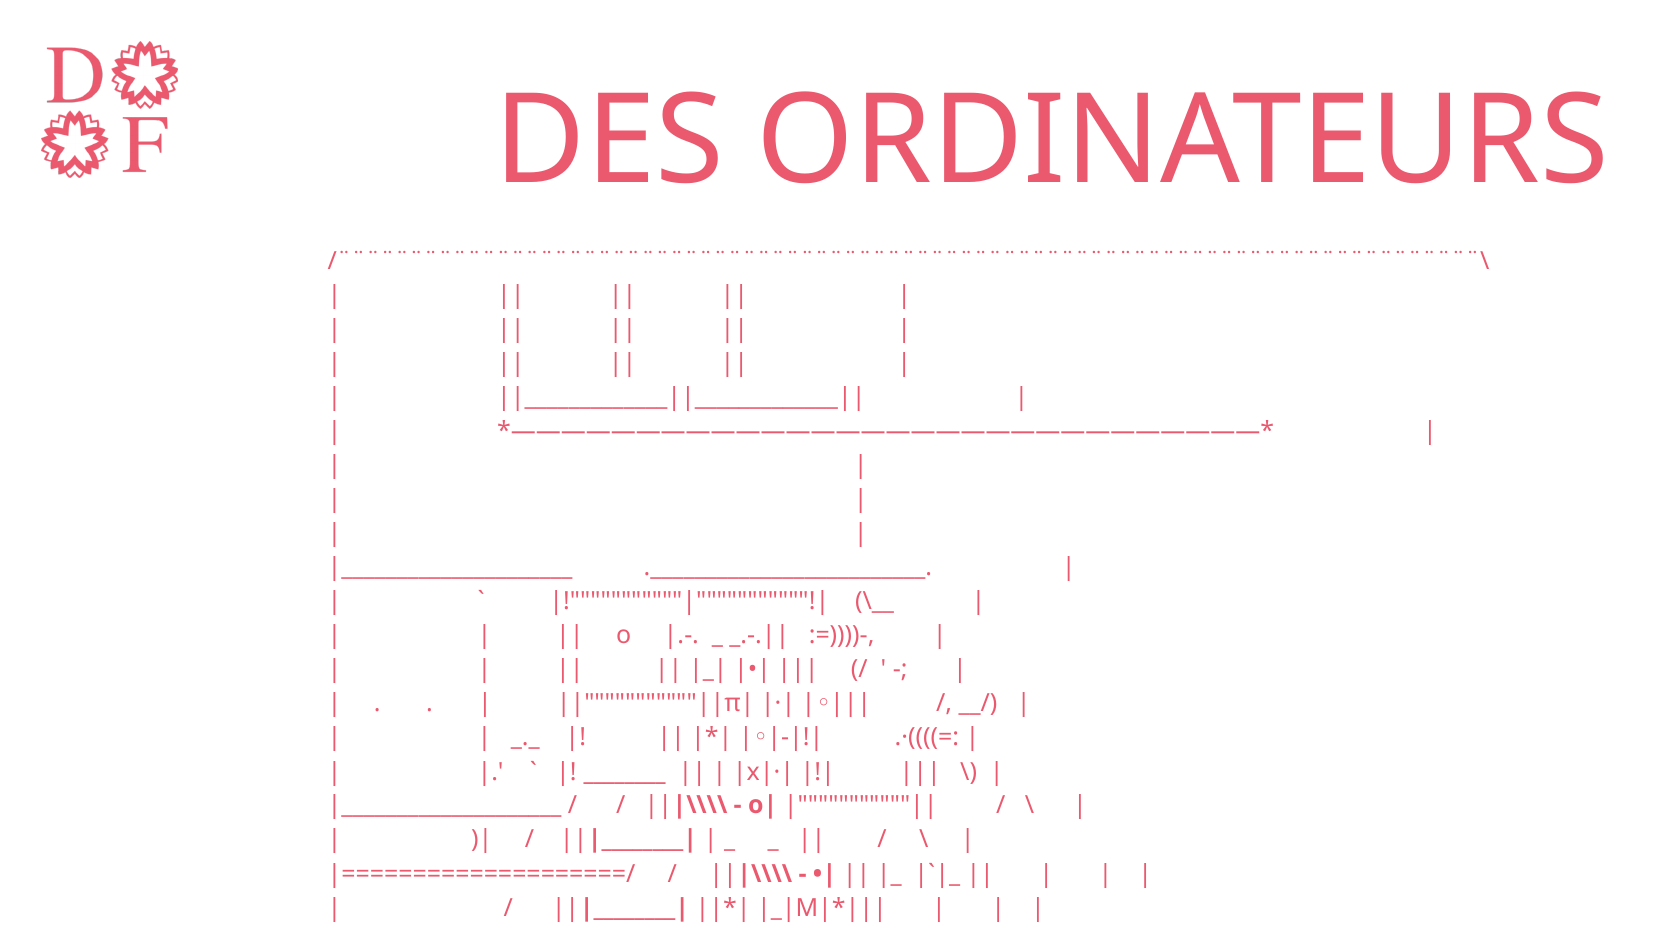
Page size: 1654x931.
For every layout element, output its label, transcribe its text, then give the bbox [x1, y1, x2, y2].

text_box /¨¨¨¨¨¨¨¨¨¨¨¨¨¨¨¨¨¨¨¨¨¨¨¨¨¨¨¨¨¨¨¨¨¨¨¨¨¨¨¨¨¨¨¨¨¨¨¨¨¨¨¨¨¨¨¨¨¨¨¨¨¨¨¨¨¨¨¨¨¨¨¨¨¨¨¨¨¨¨\ | || || || | | || || || | | || || || | | ||_____________||_____________|| | | *——————————————————————————————* | | | | | | | |_____________________ ._________________________. | | ` |!"""""""""""|"""""""""""!| (\__ | | | || o |.-. _ _.-.|| :=))))-, | | | || || |_| |•| ||| (/ ' -; | | . . | ||"""""""""""||π| |·| |◦||| /, __/) | | | _._ |! || |*| |◦|-|!| .·((((=: | | |.' ` |! ________ || | |x|·| |!| ||| \) | |____________________ / / |||\\\\ - o| |"""""""""""|| / \ | | )| / |||________| | _ _ || / \ | |====================/ / |||\\\\ - •| || |_ |`|_ || | | | | / |||________| ||*| |_|M|*||| | | | |________________________/ |||\\\\ - o| || |O|-| |S||| \ / | |————————————————————————........|||________| ||P|¨|E|`| |||........':___.'.....| | //\\ !!———————————————————————!! """"" | | \\ | \_______________________________________________________________________________/ [312, 167, 1356, 916]
picture [41, 41, 178, 178]
text_box DES ORDINATEURS [147, 41, 1625, 189]
